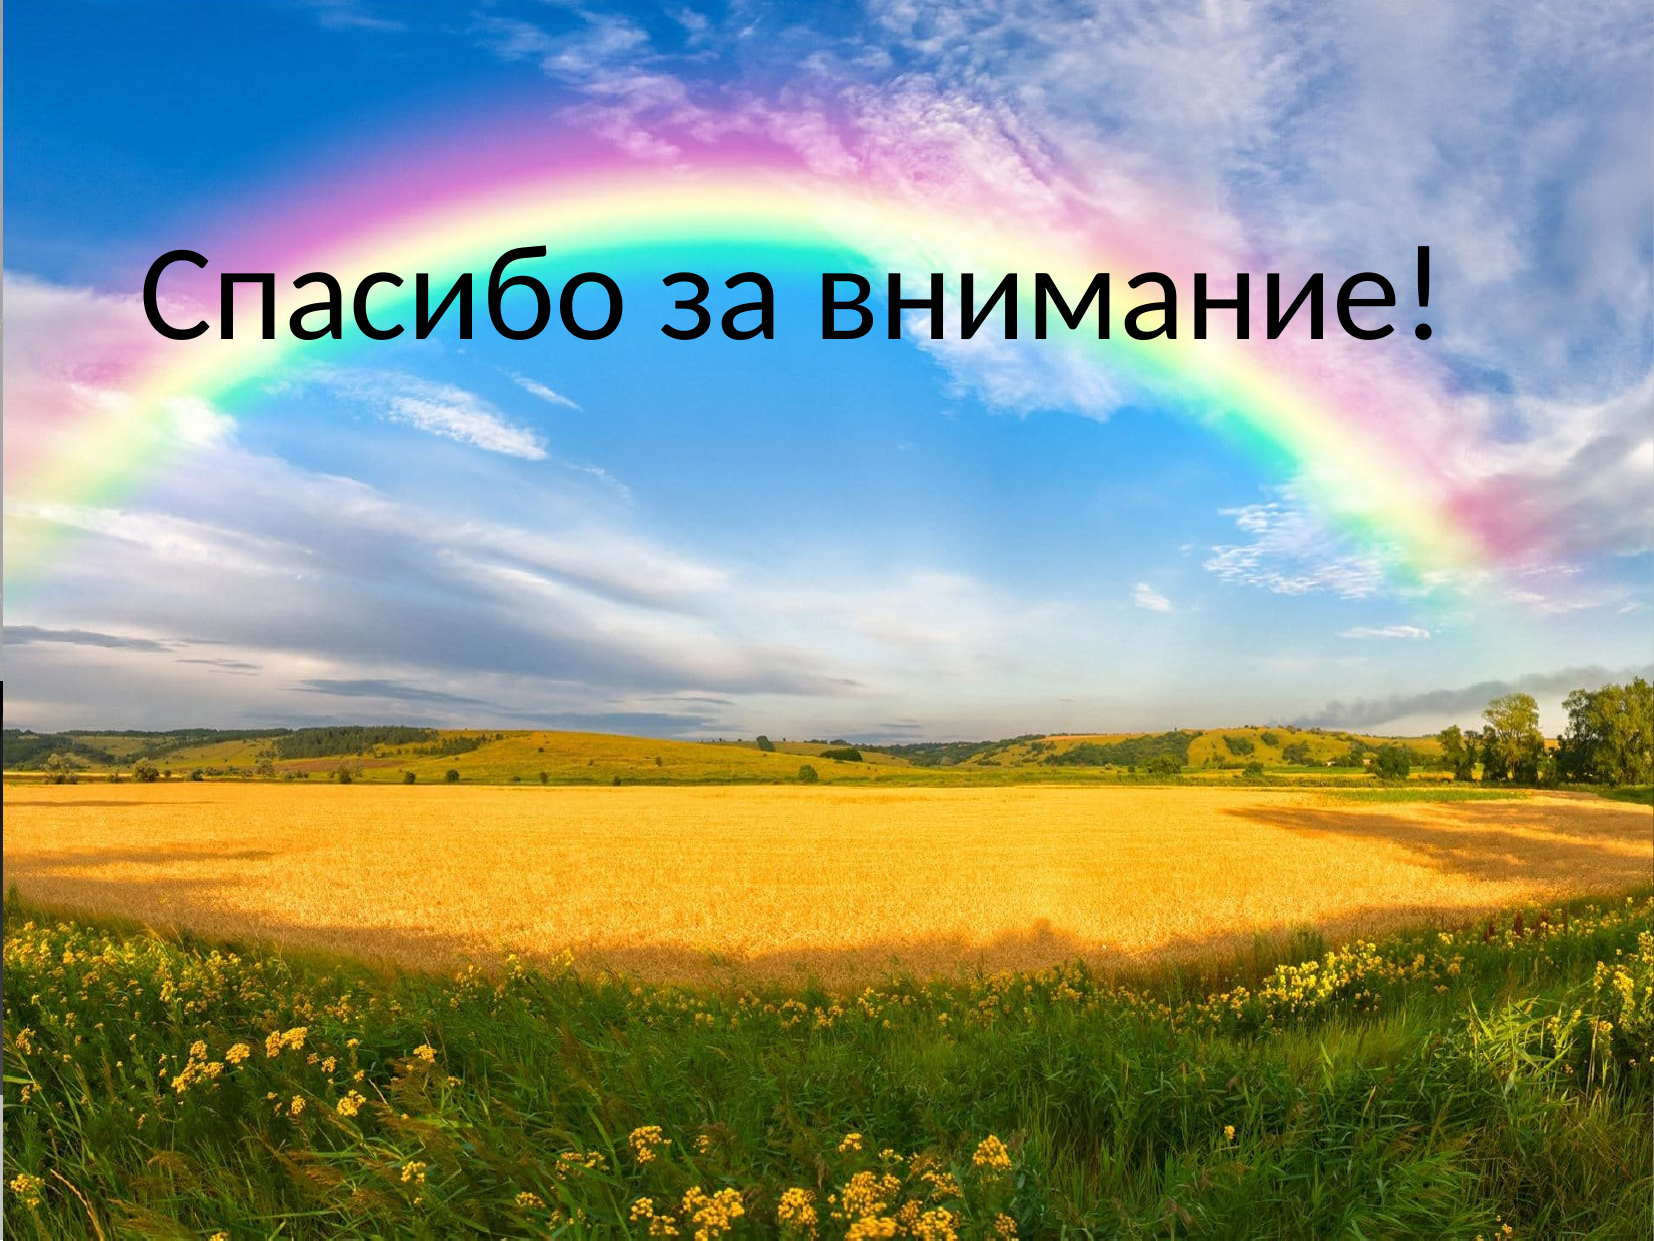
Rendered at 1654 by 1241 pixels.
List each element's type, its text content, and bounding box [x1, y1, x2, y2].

picture [3, 0, 1654, 1241]
text_box Спасибо за внимание! [125, 195, 1463, 375]
